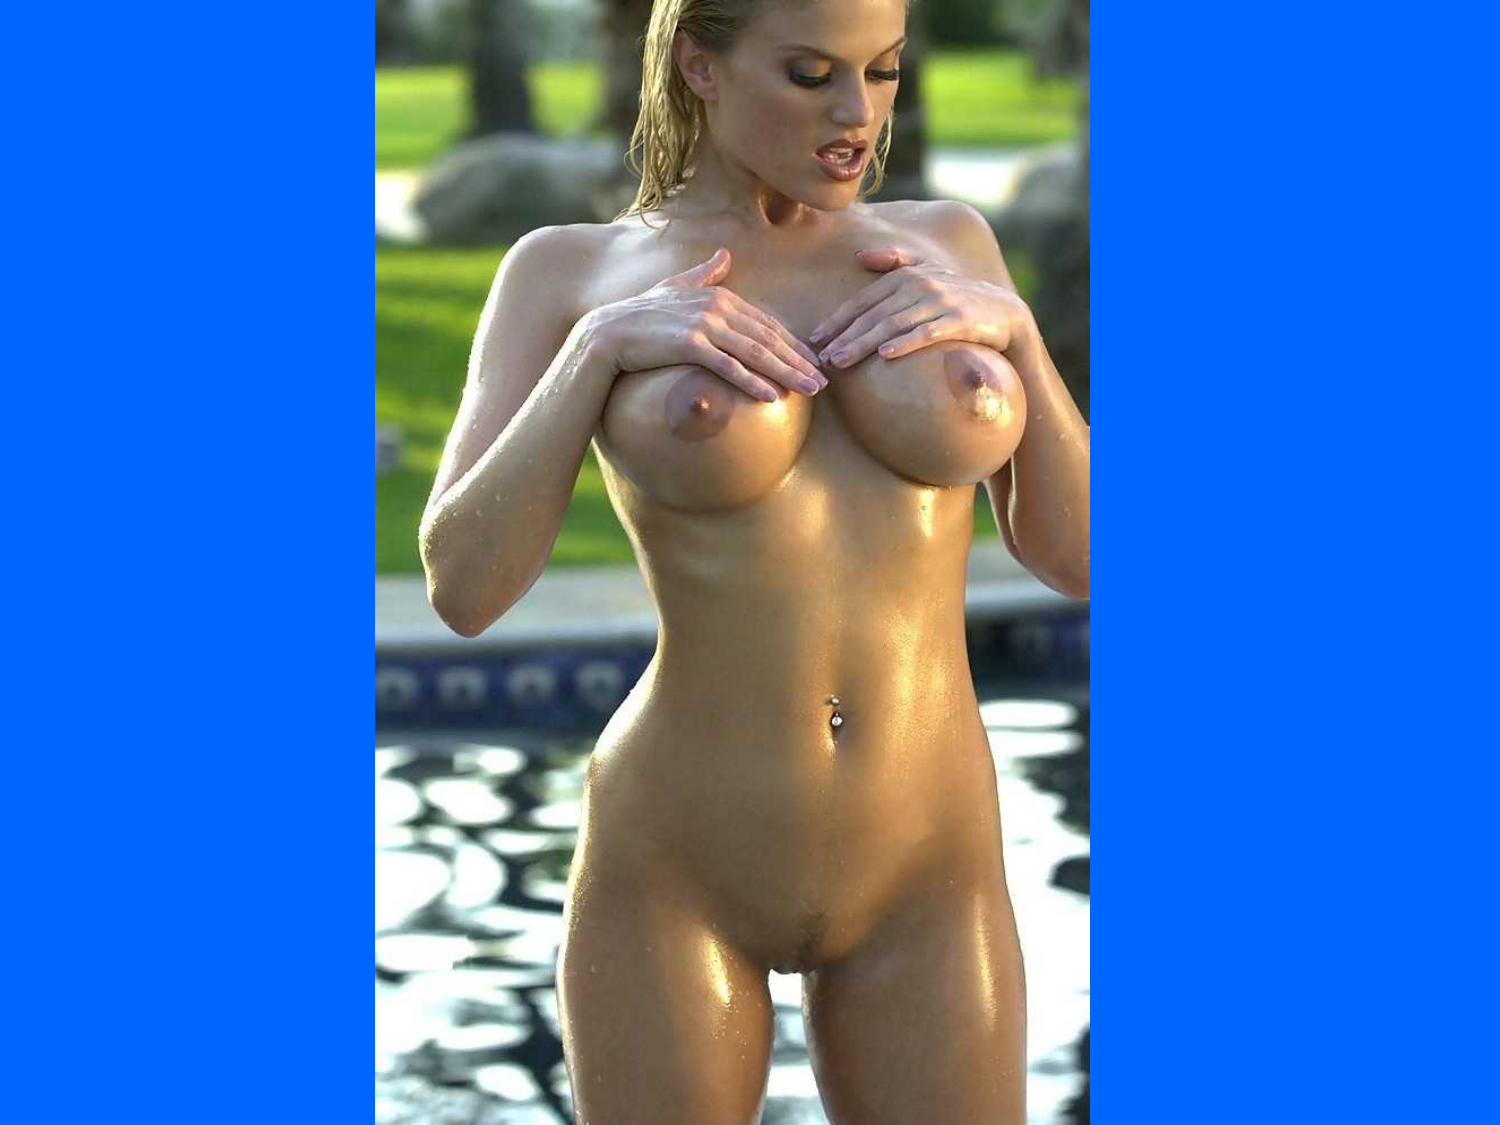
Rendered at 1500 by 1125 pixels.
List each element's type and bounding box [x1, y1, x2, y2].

picture [375, 0, 1090, 1125]
